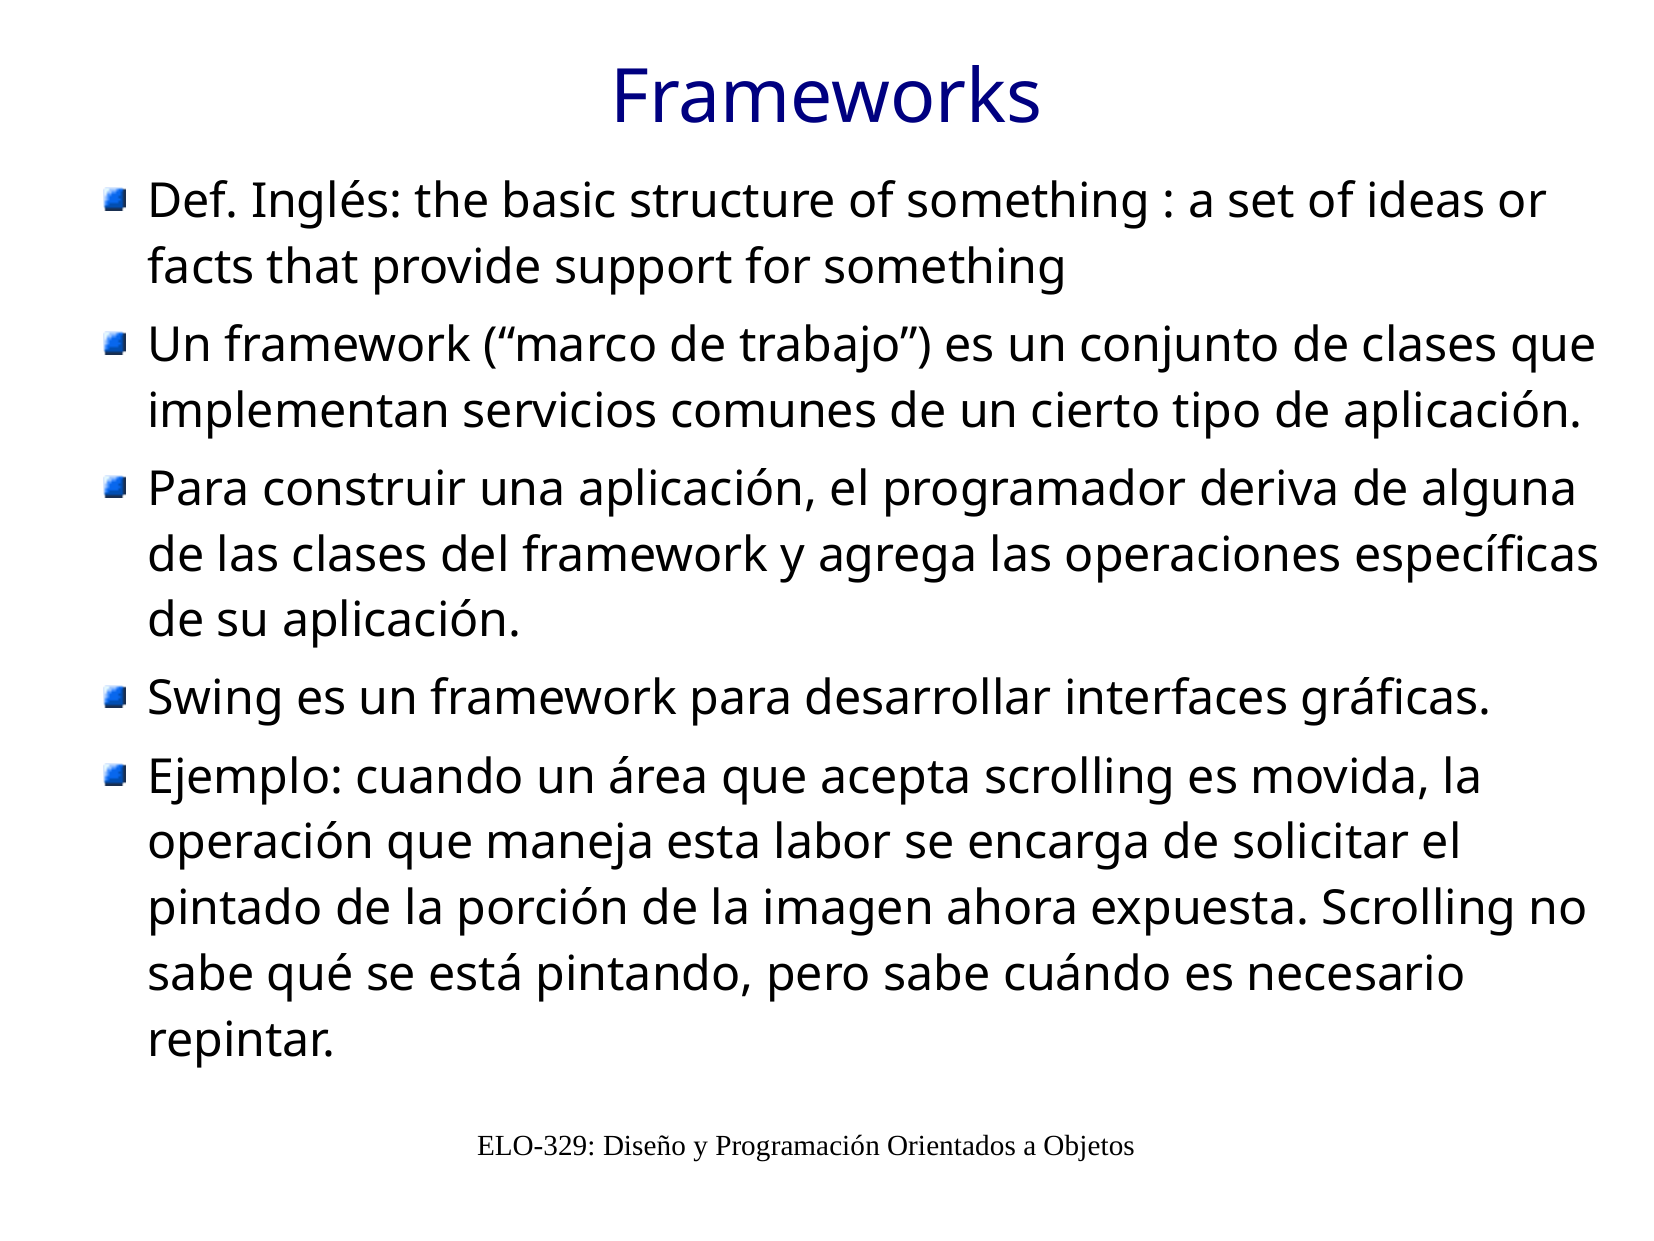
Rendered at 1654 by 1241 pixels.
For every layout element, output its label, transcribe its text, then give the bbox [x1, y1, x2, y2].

list Def. Inglés: the basic structure of something : a set of ideas or facts that provide support for something Un framework (“marco de trabajo”) es un conjunto de clases que implementan servicios comunes de un cierto tipo de aplicación. Para construir una aplicación, el programador deriva de alguna de las clases del framework y agrega las operaciones específicas de su aplicación. Swing es un framework para desarrollar interfaces gráficas. Ejemplo: cuando un área que acepta scrolling es movida, la operación que maneja esta labor se encarga de solicitar el pintado de la porción de la imagen ahora expuesta. Scrolling no sabe qué se está pintando, pero sabe cuándo es necesario repintar. [86, 166, 1608, 1096]
title Frameworks [82, 43, 1571, 145]
